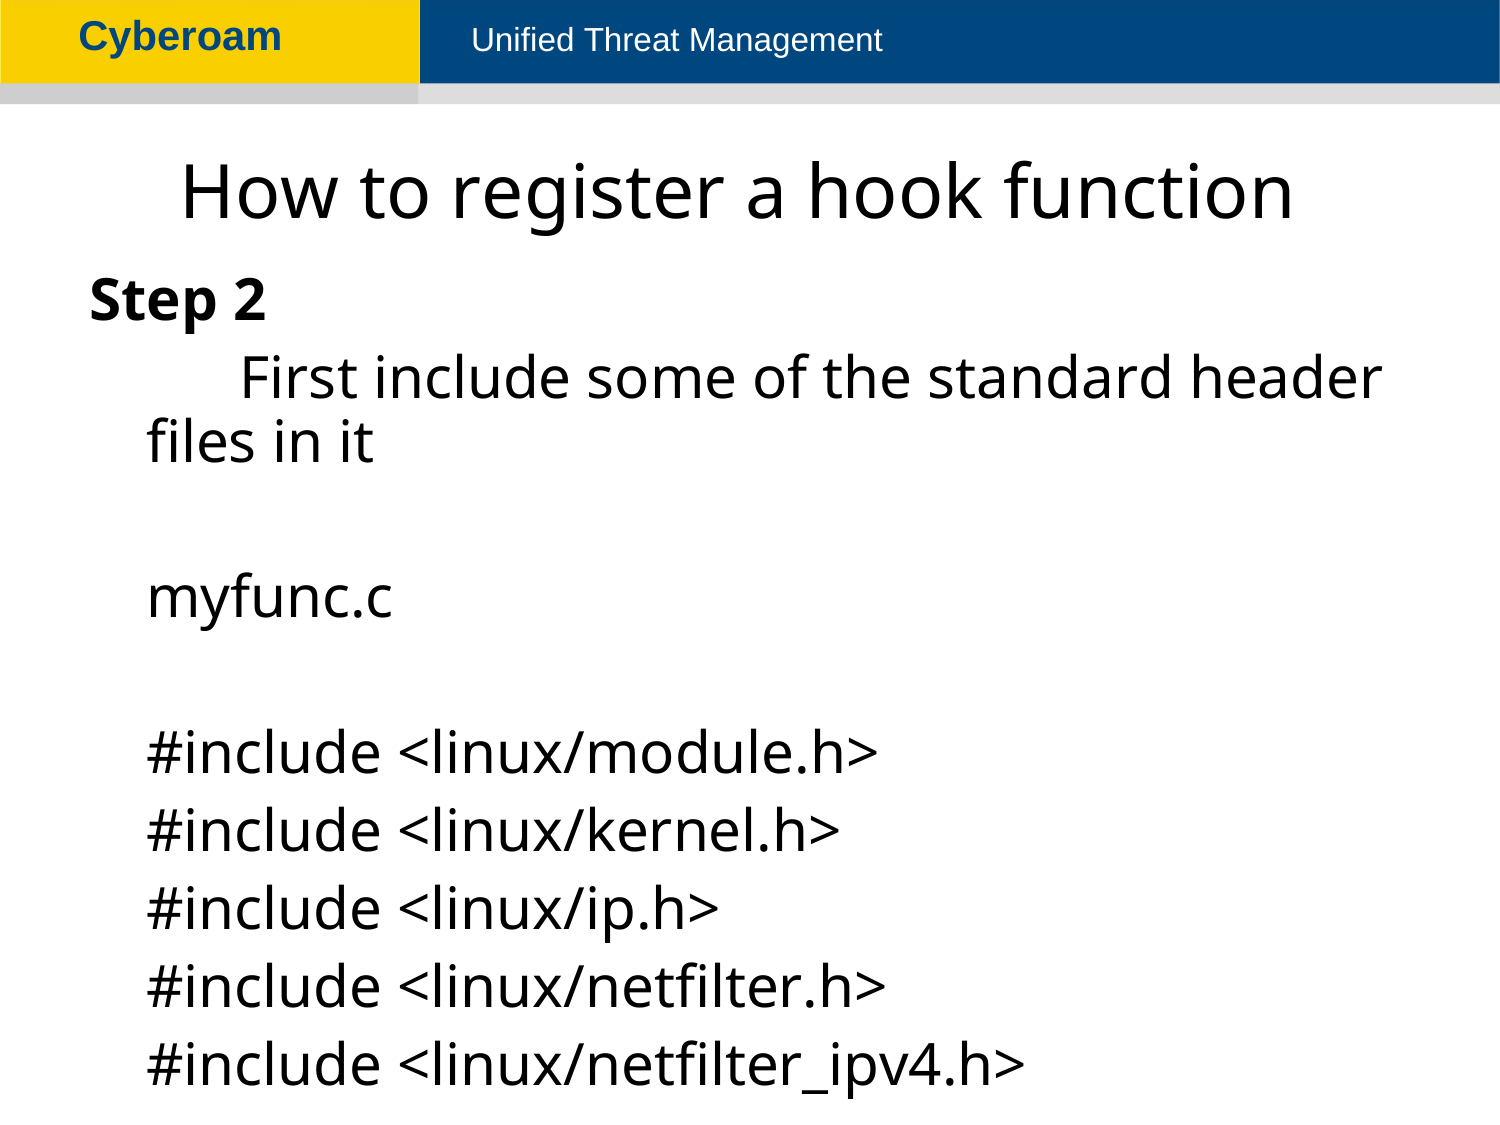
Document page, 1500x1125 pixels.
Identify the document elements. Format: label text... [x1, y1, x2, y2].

title How to register a hook function [75, 112, 1426, 240]
picture [0, 0, 1500, 83]
list Step 2 First include some of the standard header files in it myfunc.c #include <linux/module.h> #include <linux/kernel.h> #include <linux/ip.h> #include <linux/netfilter.h> #include <linux/netfilter_ipv4.h> [75, 262, 1426, 1051]
